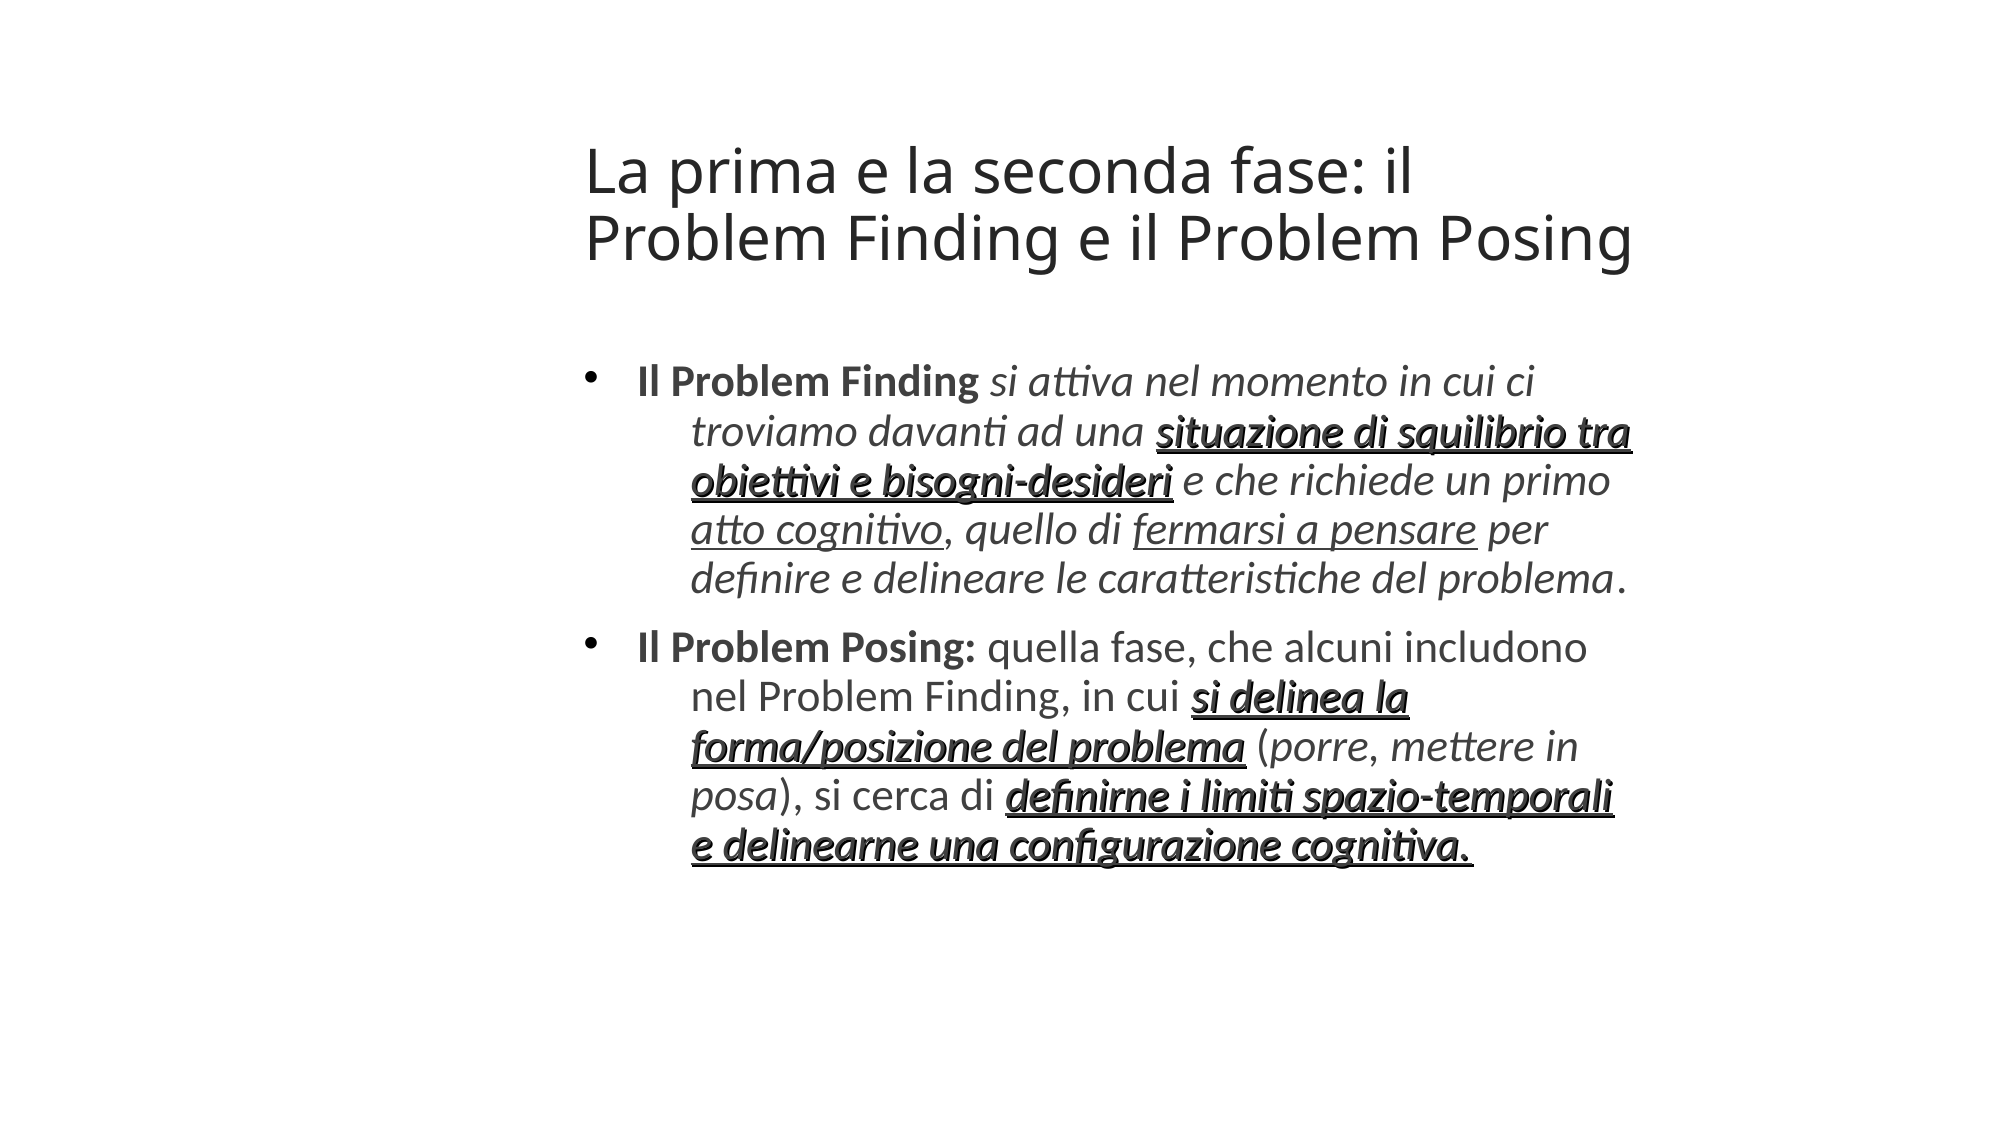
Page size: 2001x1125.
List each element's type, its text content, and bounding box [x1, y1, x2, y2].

title La prima e la seconda fase: il Problem Finding e il Problem Posing [569, 102, 1651, 313]
list Il Problem Finding si attiva nel momento in cui ci troviamo davanti ad una situazione di squilibrio tra obiettivi e bisogni-desideri e che richiede un primo atto cognitivo, quello di fermarsi a pensare per definire e delineare le caratteristiche del problema. Il Problem Posing: quella fase, che alcuni includono nel Problem Finding, in cui si delinea la forma/posizione del problema (porre, mettere in posa), si cerca di definirne i limiti spazio-temporali e delinearne una configurazione cognitiva. [568, 350, 1651, 970]
